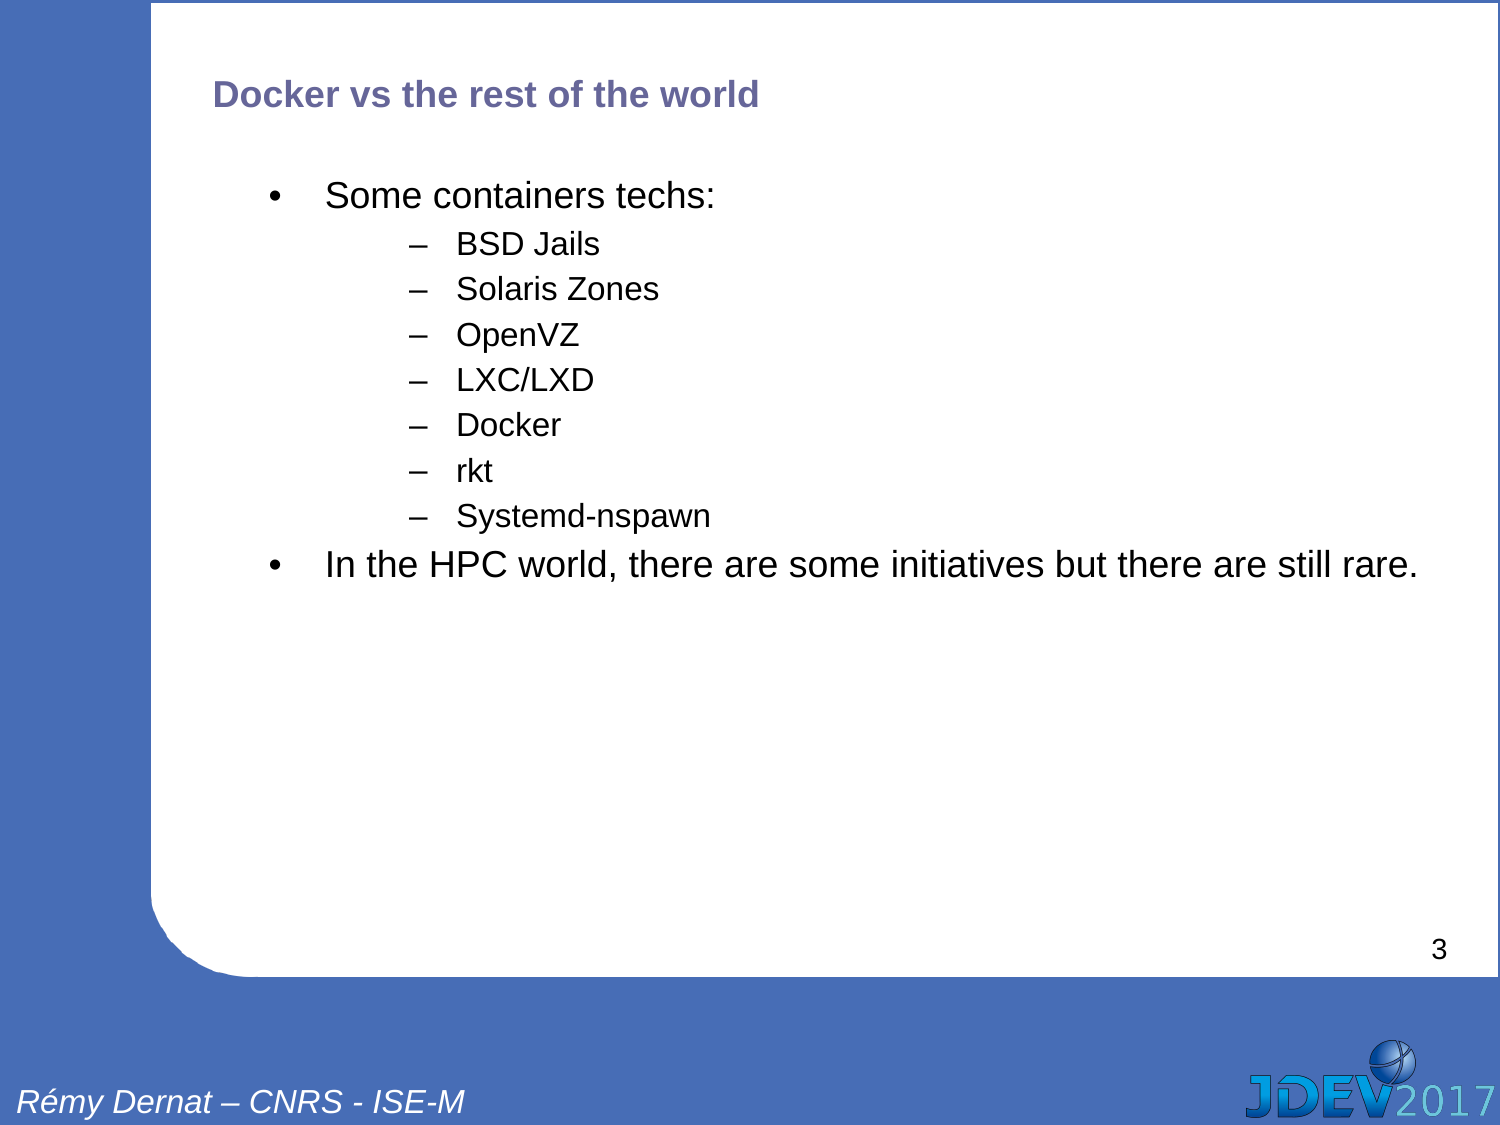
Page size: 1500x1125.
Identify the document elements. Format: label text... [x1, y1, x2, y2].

picture [0, 0, 1500, 1125]
title Docker vs the rest of the world [212, 24, 1447, 164]
list Some containers techs: BSD Jails Solaris Zones OpenVZ LXC/LXD Docker rkt Systemd-nspawn In the HPC world, there are some initiatives but there are still rare. [212, 174, 1448, 828]
text_box Rémy Dernat – CNRS - ISE-M [0, 1075, 488, 1125]
